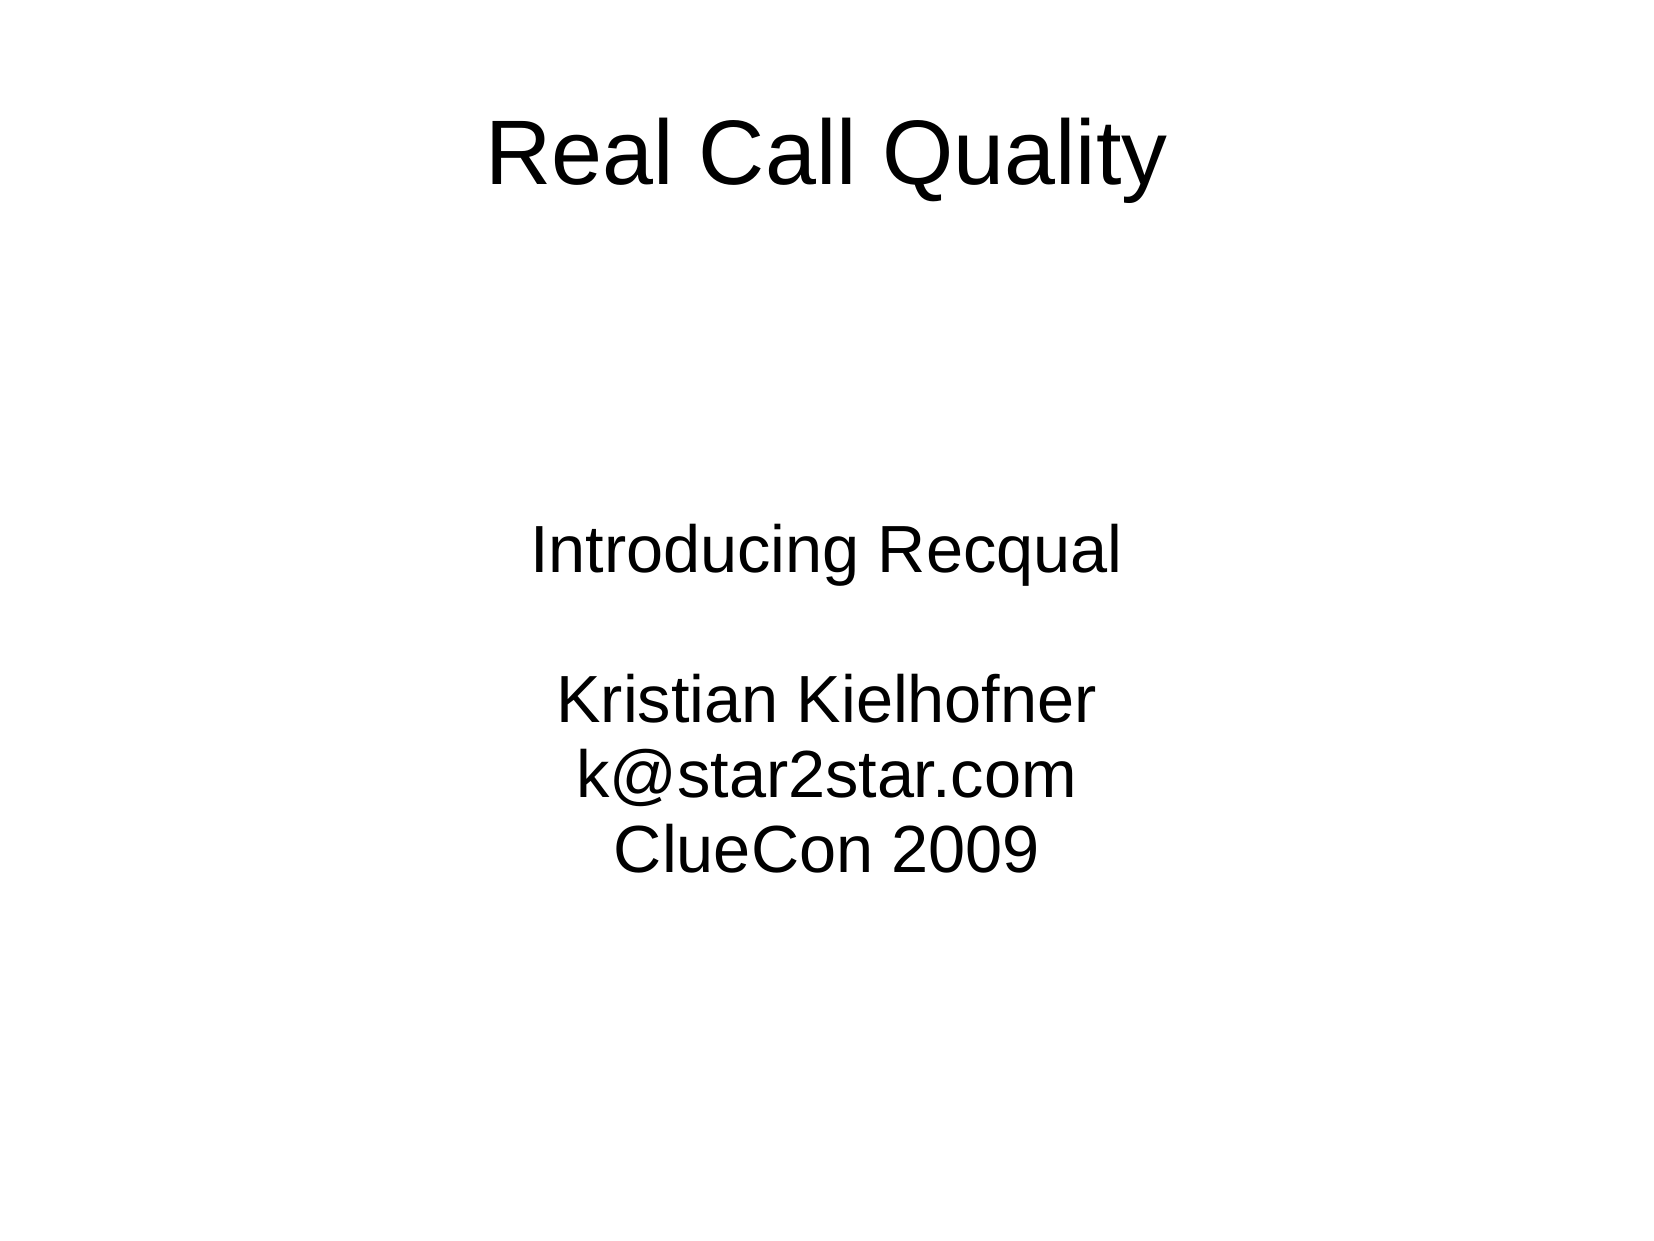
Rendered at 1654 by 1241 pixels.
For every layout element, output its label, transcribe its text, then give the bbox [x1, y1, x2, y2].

title Real Call Quality [82, 49, 1571, 257]
subtitle Introducing Recqual Kristian Kielhofner k@star2star.com ClueCon 2009 [82, 297, 1571, 1102]
